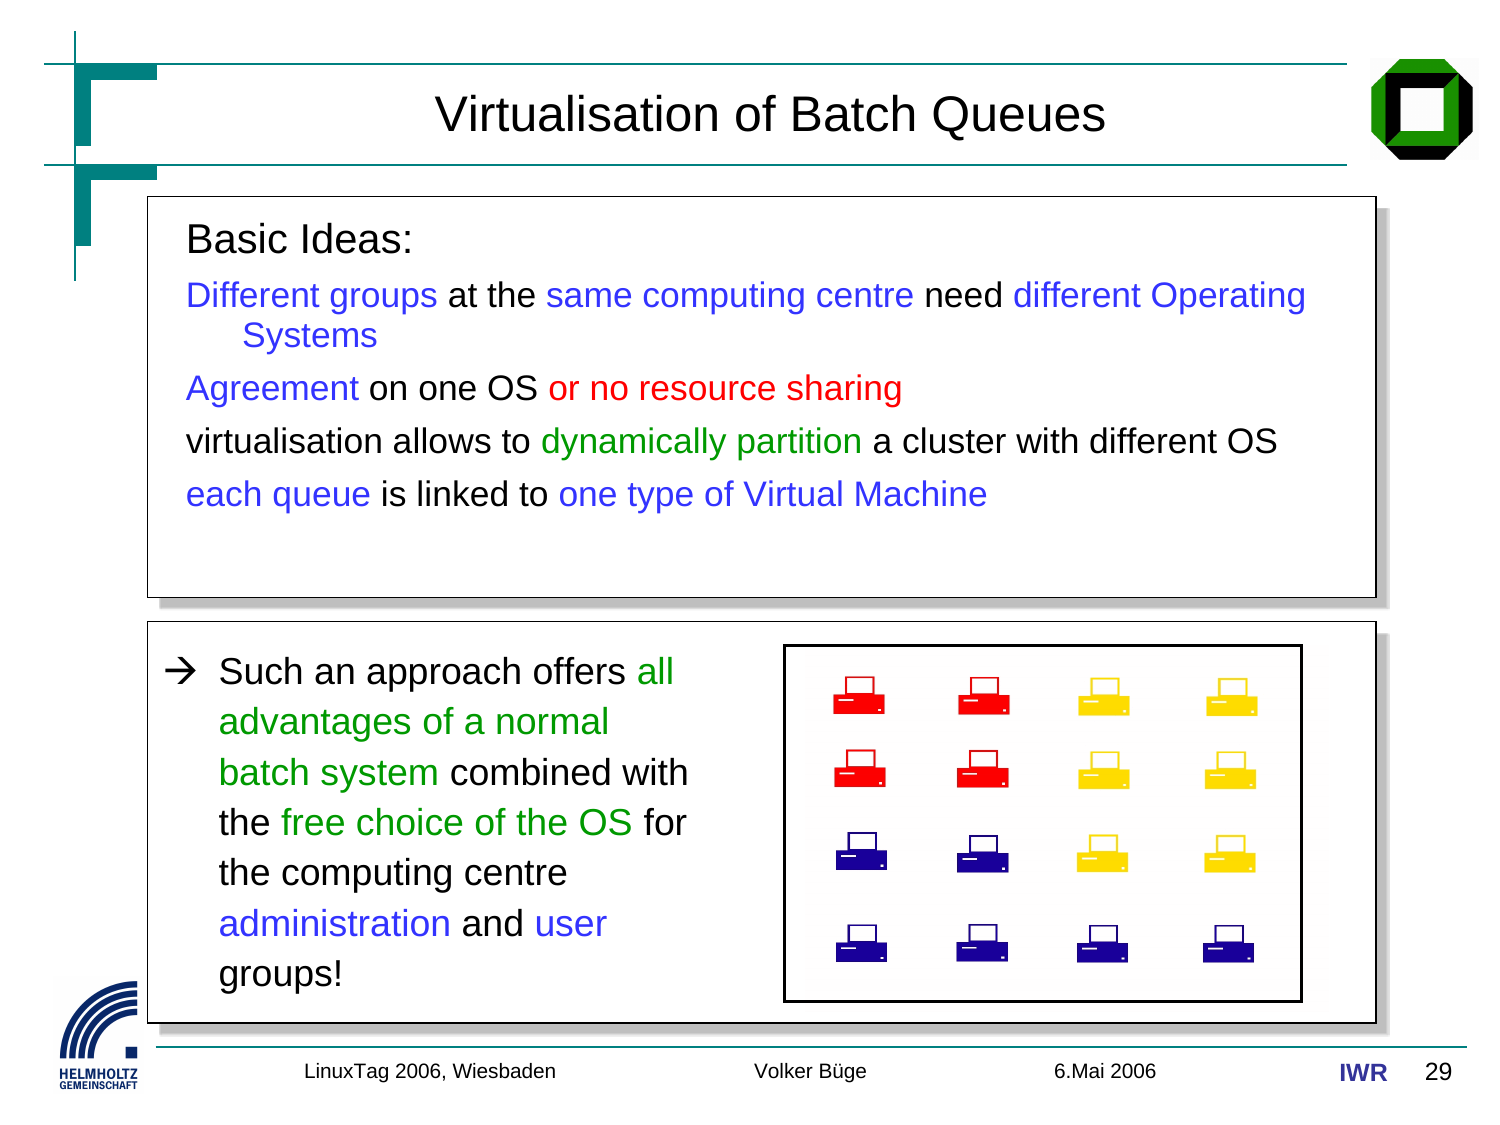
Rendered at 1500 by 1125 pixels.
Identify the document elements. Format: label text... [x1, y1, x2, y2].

picture [805, 645, 1329, 1012]
picture [1370, 58, 1479, 160]
text_box [147, 621, 1376, 1024]
list Basic Ideas: Different groups at the same computing centre need different Operating Systems Agreement on one OS or no resource sharing virtualisation allows to dynamically partition a cluster with different OS each queue is linked to one type of Virtual Machine [171, 207, 1329, 587]
picture [805, 647, 1300, 1000]
text_box  Such an approach offers all advantages of a normal batch system combined with the free choice of the OS for the computing centre administration and user groups! [147, 634, 727, 1024]
title Virtualisation of Batch Queues [194, 53, 1347, 165]
text_box [147, 196, 1376, 598]
